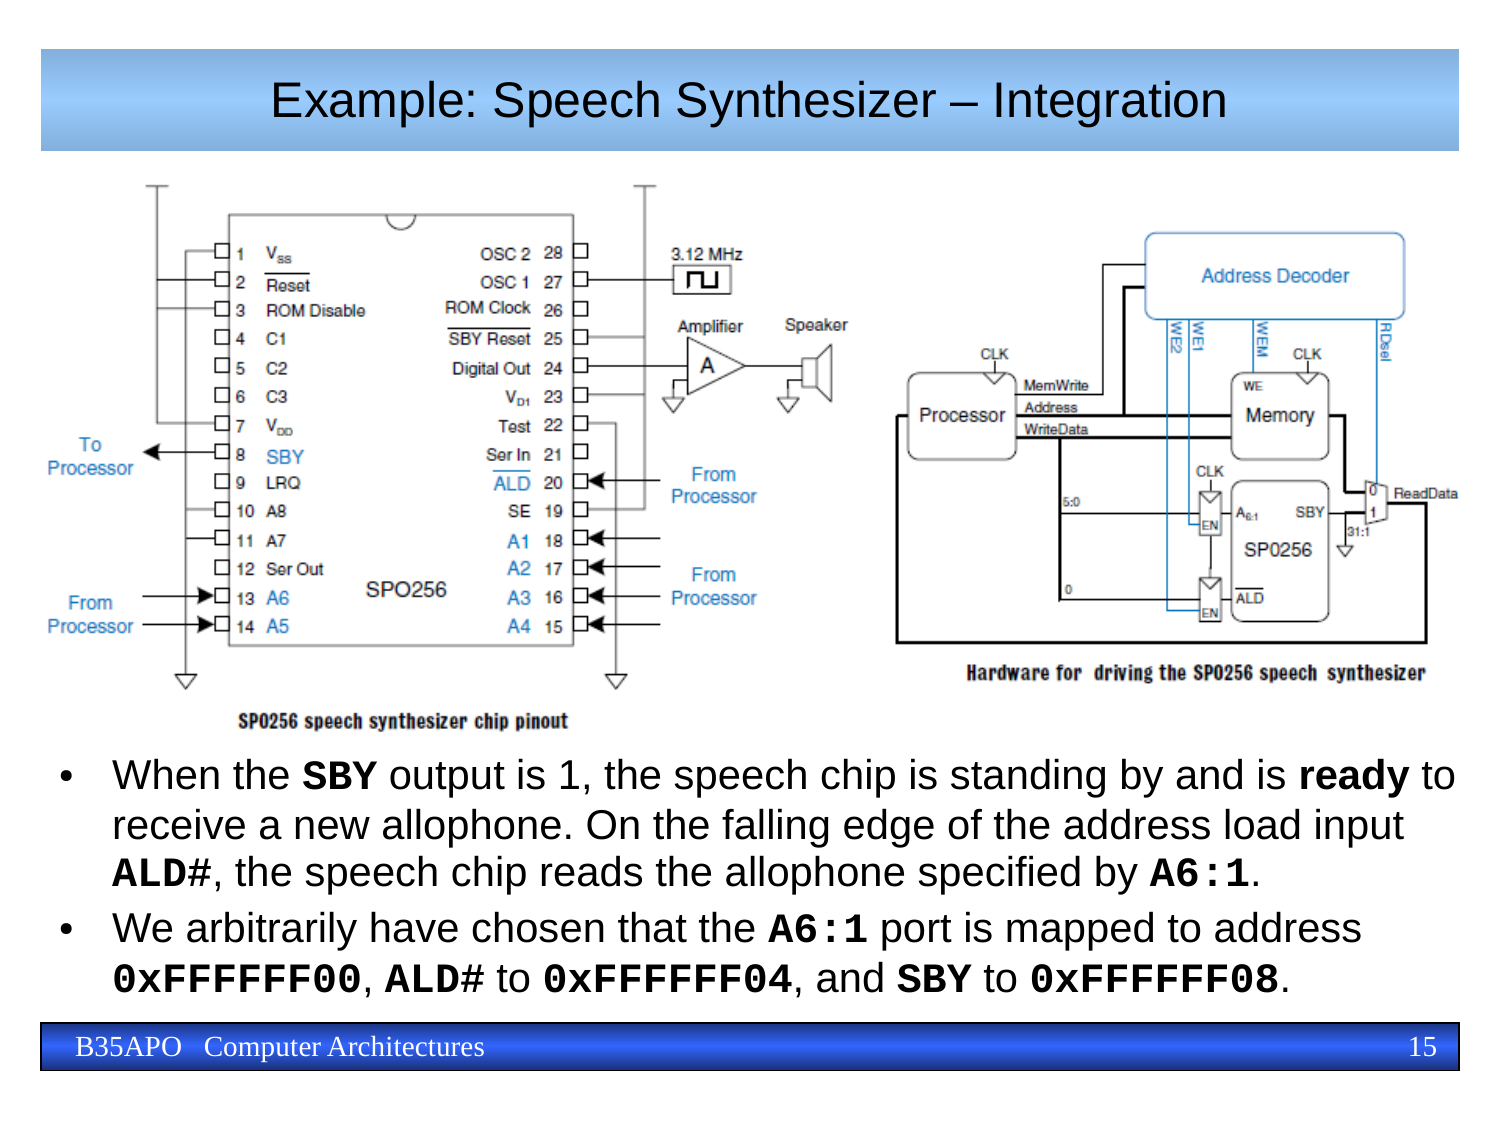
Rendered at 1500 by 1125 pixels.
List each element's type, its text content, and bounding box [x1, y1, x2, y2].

picture [41, 154, 1478, 743]
title Example: Speech Synthesizer – Integration [41, 49, 1459, 151]
list When the SBY output is 1, the speech chip is standing by and is ready to receive a new allophone. On the falling edge of the address load input ALD#, the speech chip reads the allophone specified by A6:1. We arbitrarily have chosen that the A6:1 port is mapped to address 0xFFFFFF00, ALD# to 0xFFFFFF04, and SBY to 0xFFFFFF08. [41, 751, 1459, 1021]
